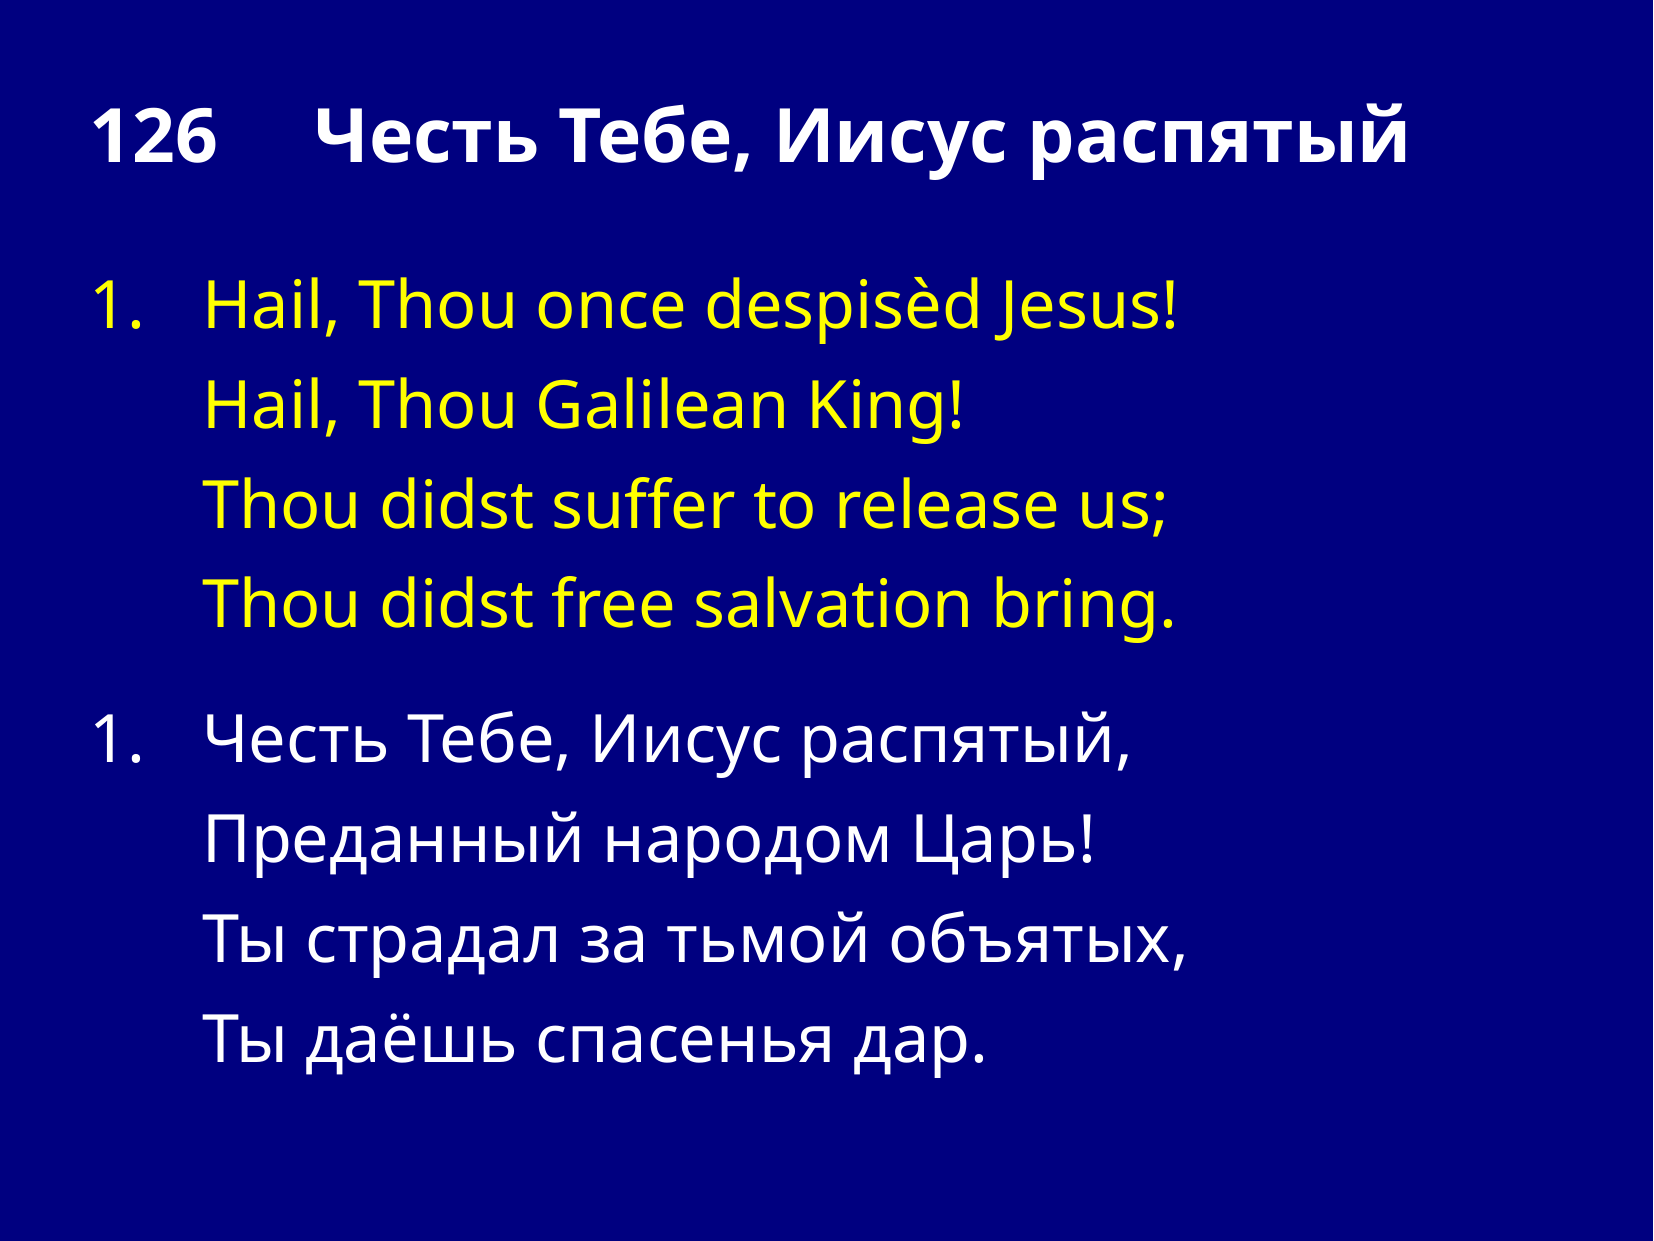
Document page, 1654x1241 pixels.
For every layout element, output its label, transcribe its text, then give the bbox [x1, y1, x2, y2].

text_box 1. Hail, Thou once despisèd Jesus! Hail, Thou Galilean King! Thou didst suffer to release us; Thou didst free salvation bring. [75, 188, 1576, 638]
text_box 1. Честь Тебе, Иисус распятый, Преданный народом Царь! Ты страдал за тьмой объятых, Ты даёшь спасенья дар. [75, 675, 1576, 1163]
text_box 126 Честь Тебе, Иисус распятый [75, 75, 1576, 188]
